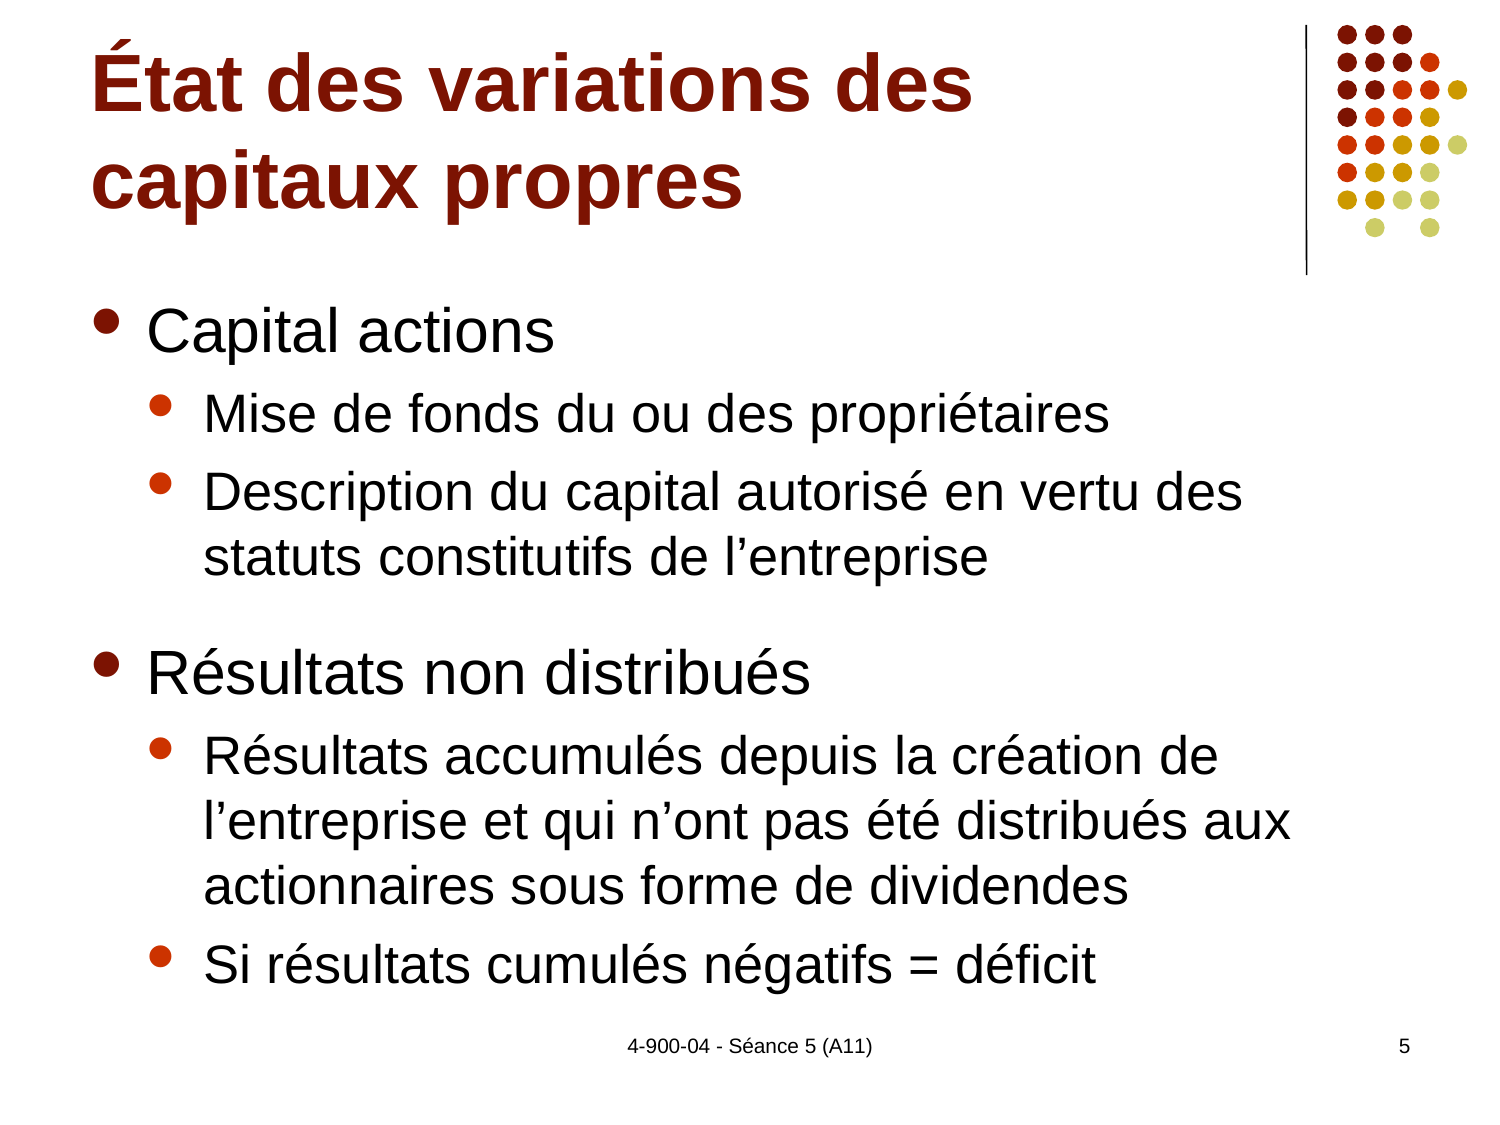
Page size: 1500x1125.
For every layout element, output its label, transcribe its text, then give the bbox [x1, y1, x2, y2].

text_box Capital actions Mise de fonds du ou des propriétaires Description du capital autorisé en vertu des statuts constitutifs de l’entreprise Résultats non distribués Résultats accumulés depuis la création de l’entreprise et qui n’ont pas été distribués aux actionnaires sous forme de dividendes Si résultats cumulés négatifs = déficit [75, 282, 1426, 1006]
text_box 4-900-04 - Séance 5 (A11) [512, 1025, 988, 1101]
text_box État des variations des capitaux propres [74, 20, 1313, 233]
text_box <numéro> [1074, 1025, 1426, 1101]
